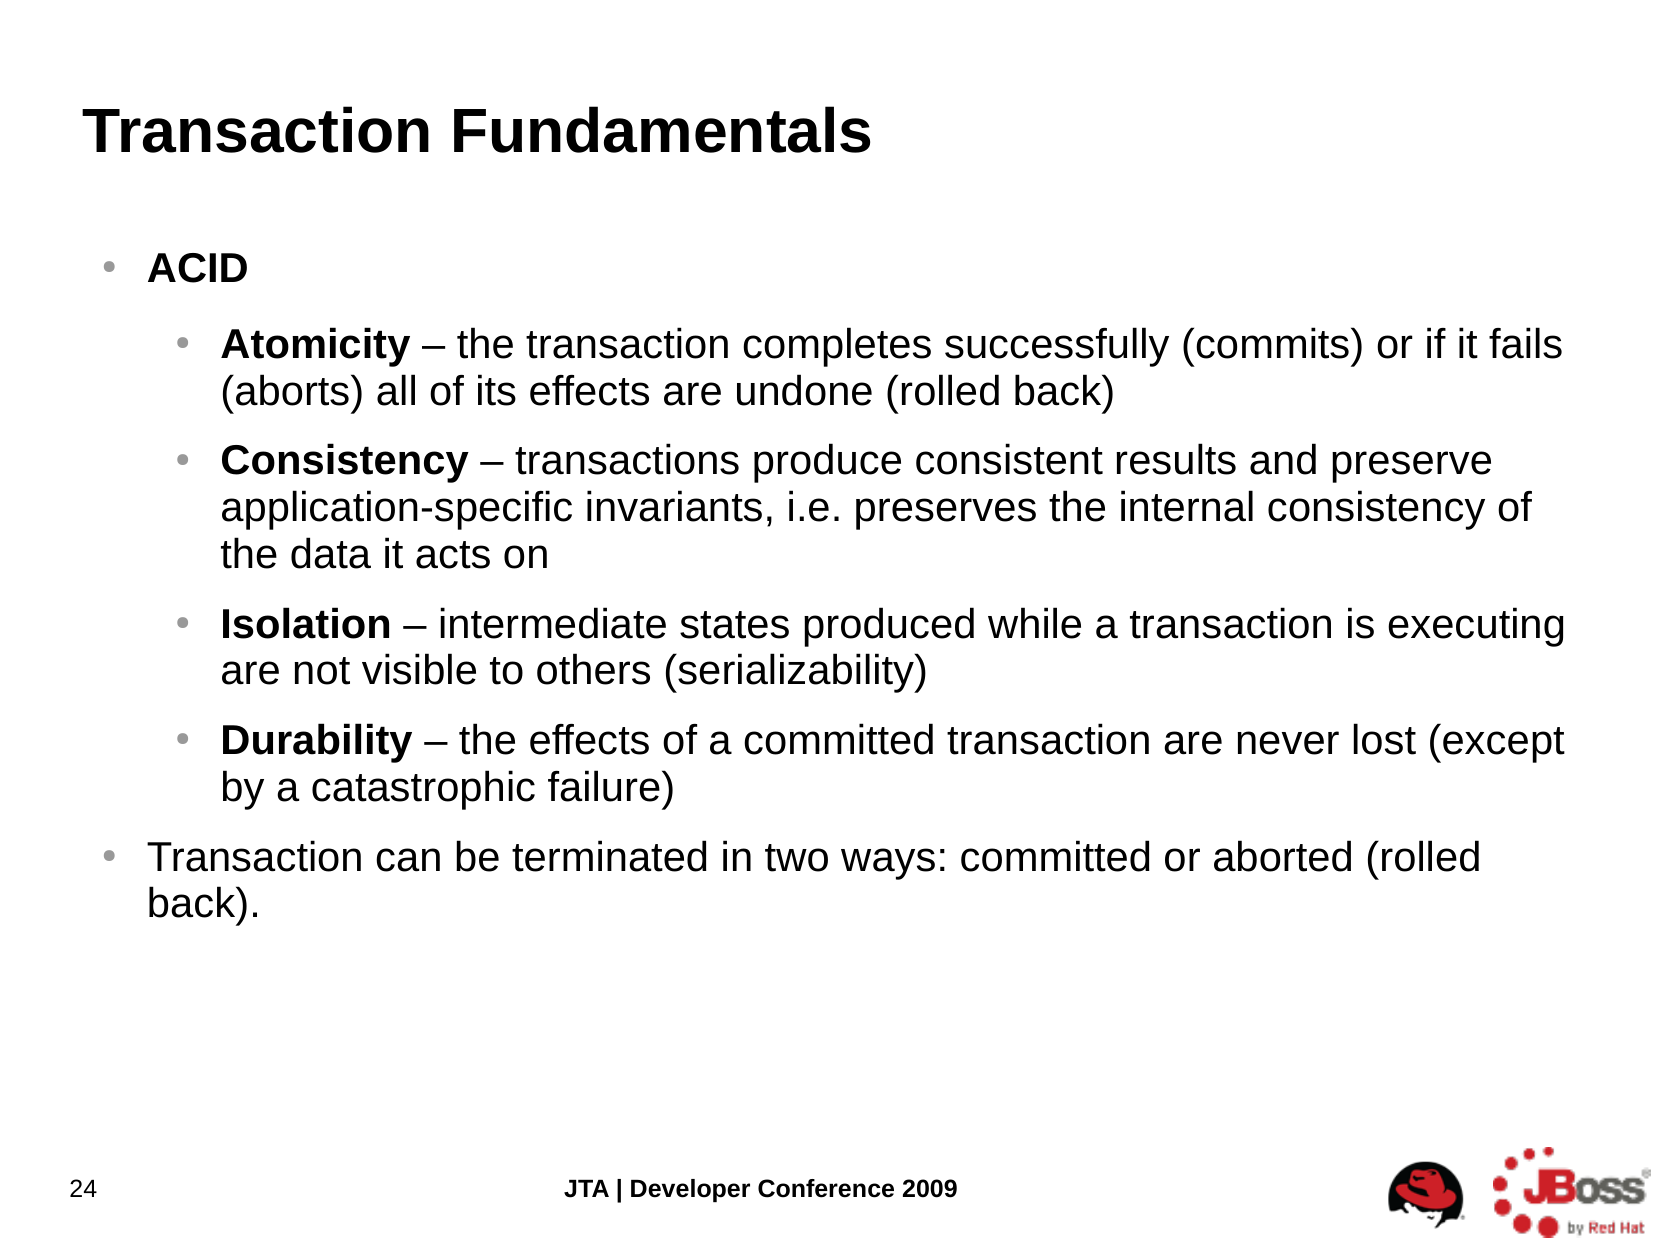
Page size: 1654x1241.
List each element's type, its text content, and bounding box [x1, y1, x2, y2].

title Transaction Fundamentals [82, 45, 1571, 218]
picture [1387, 1159, 1471, 1238]
list ACID Atomicity – the transaction completes successfully (commits) or if it fails (aborts) all of its effects are undone (rolled back) Consistency – transactions produce consistent results and preserve application-specific invariants, i.e. preserves the internal consistency of the data it acts on Isolation – intermediate states produced while a transaction is executing are not visible to others (serializability) Durability – the effects of a committed transaction are never lost (except by a catastrophic failure) Transaction can be terminated in two ways: committed or aborted (rolled back). [86, 244, 1576, 1024]
picture [1493, 1147, 1651, 1238]
